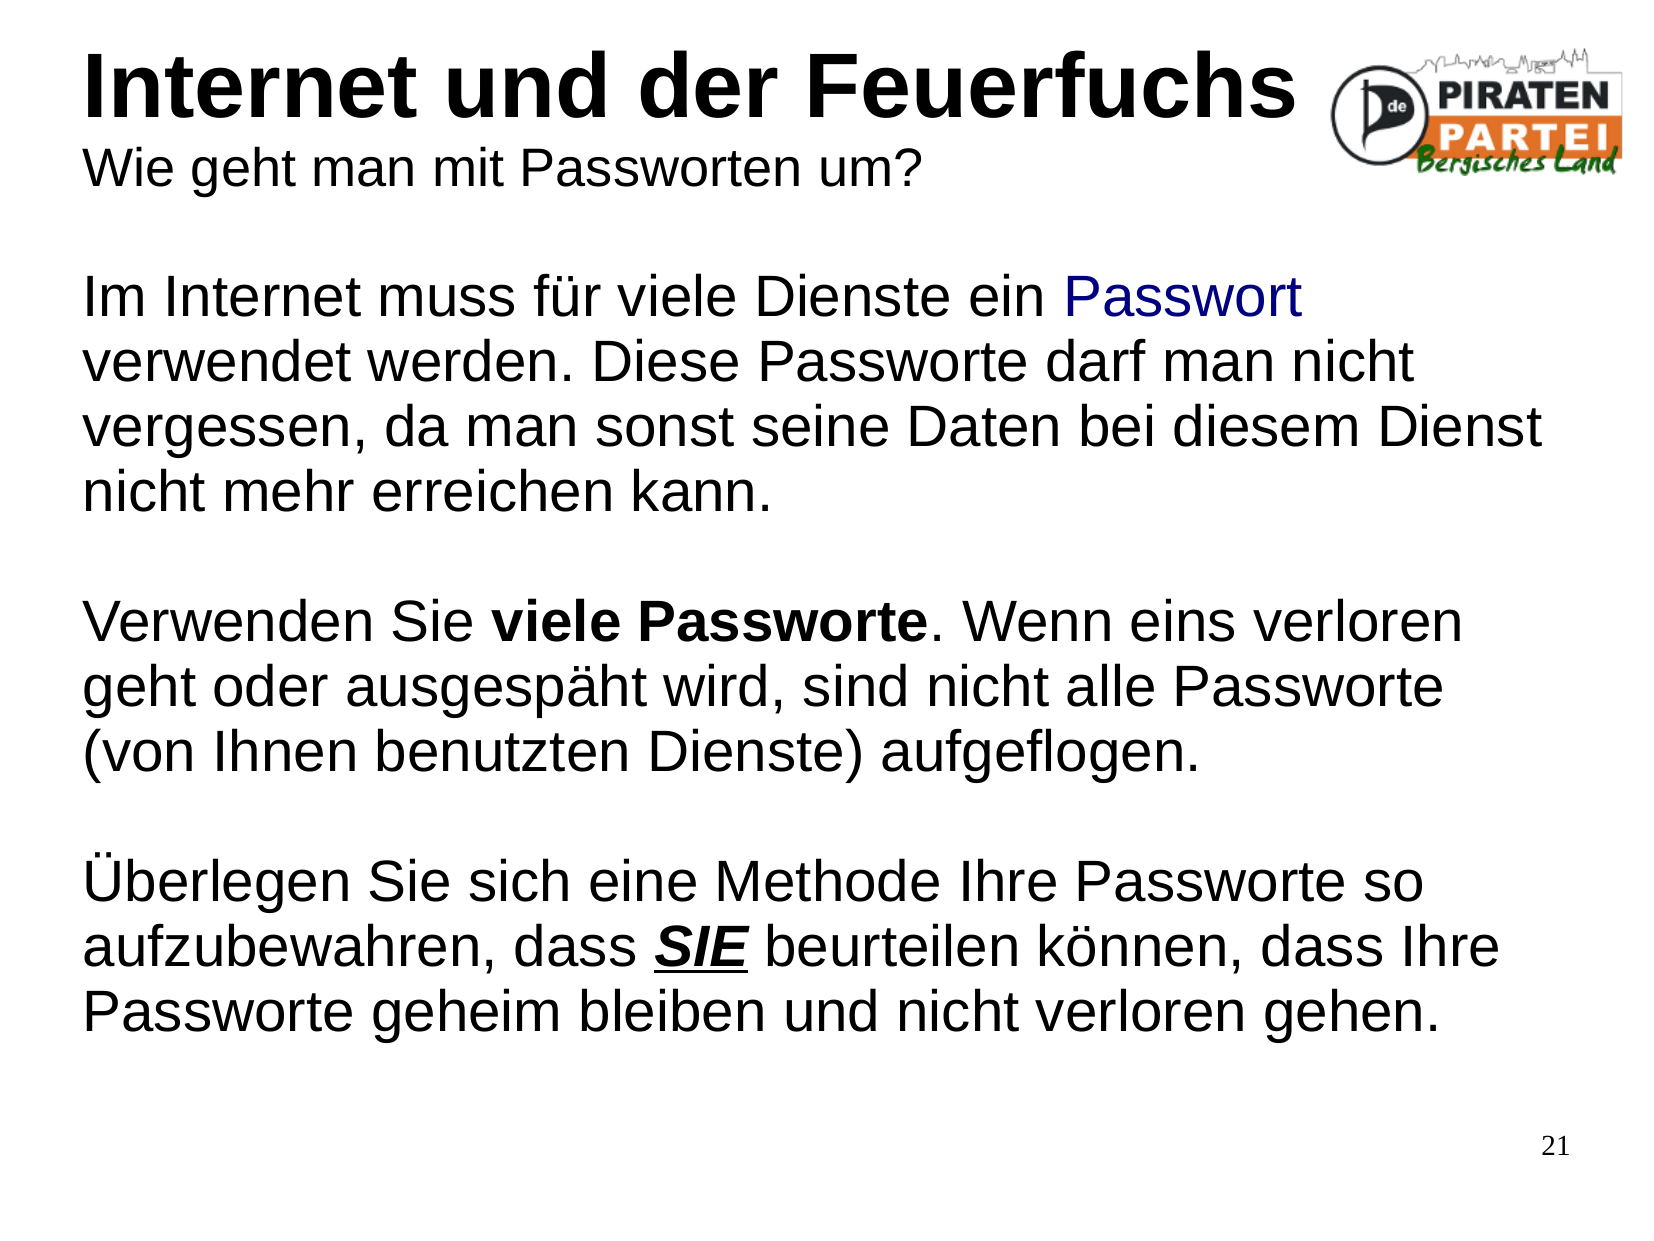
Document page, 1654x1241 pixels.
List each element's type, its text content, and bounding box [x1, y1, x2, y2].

title Internet und der Feuerfuchs Wie geht man mit Passworten um? [82, 34, 1571, 198]
picture [1328, 47, 1625, 176]
subtitle Im Internet muss für viele Dienste ein Passwort verwendet werden. Diese Passworte darf man nicht vergessen, da man sonst seine Daten bei diesem Dienst nicht mehr erreichen kann. Verwenden Sie viele Passworte. Wenn eins verloren geht oder ausgespäht wird, sind nicht alle Passworte (von Ihnen benutzten Dienste) aufgeflogen. Überlegen Sie sich eine Methode Ihre Passworte so aufzubewahren, dass SIE beurteilen können, dass Ihre Passworte geheim bleiben und nicht verloren gehen. [82, 206, 1571, 1102]
